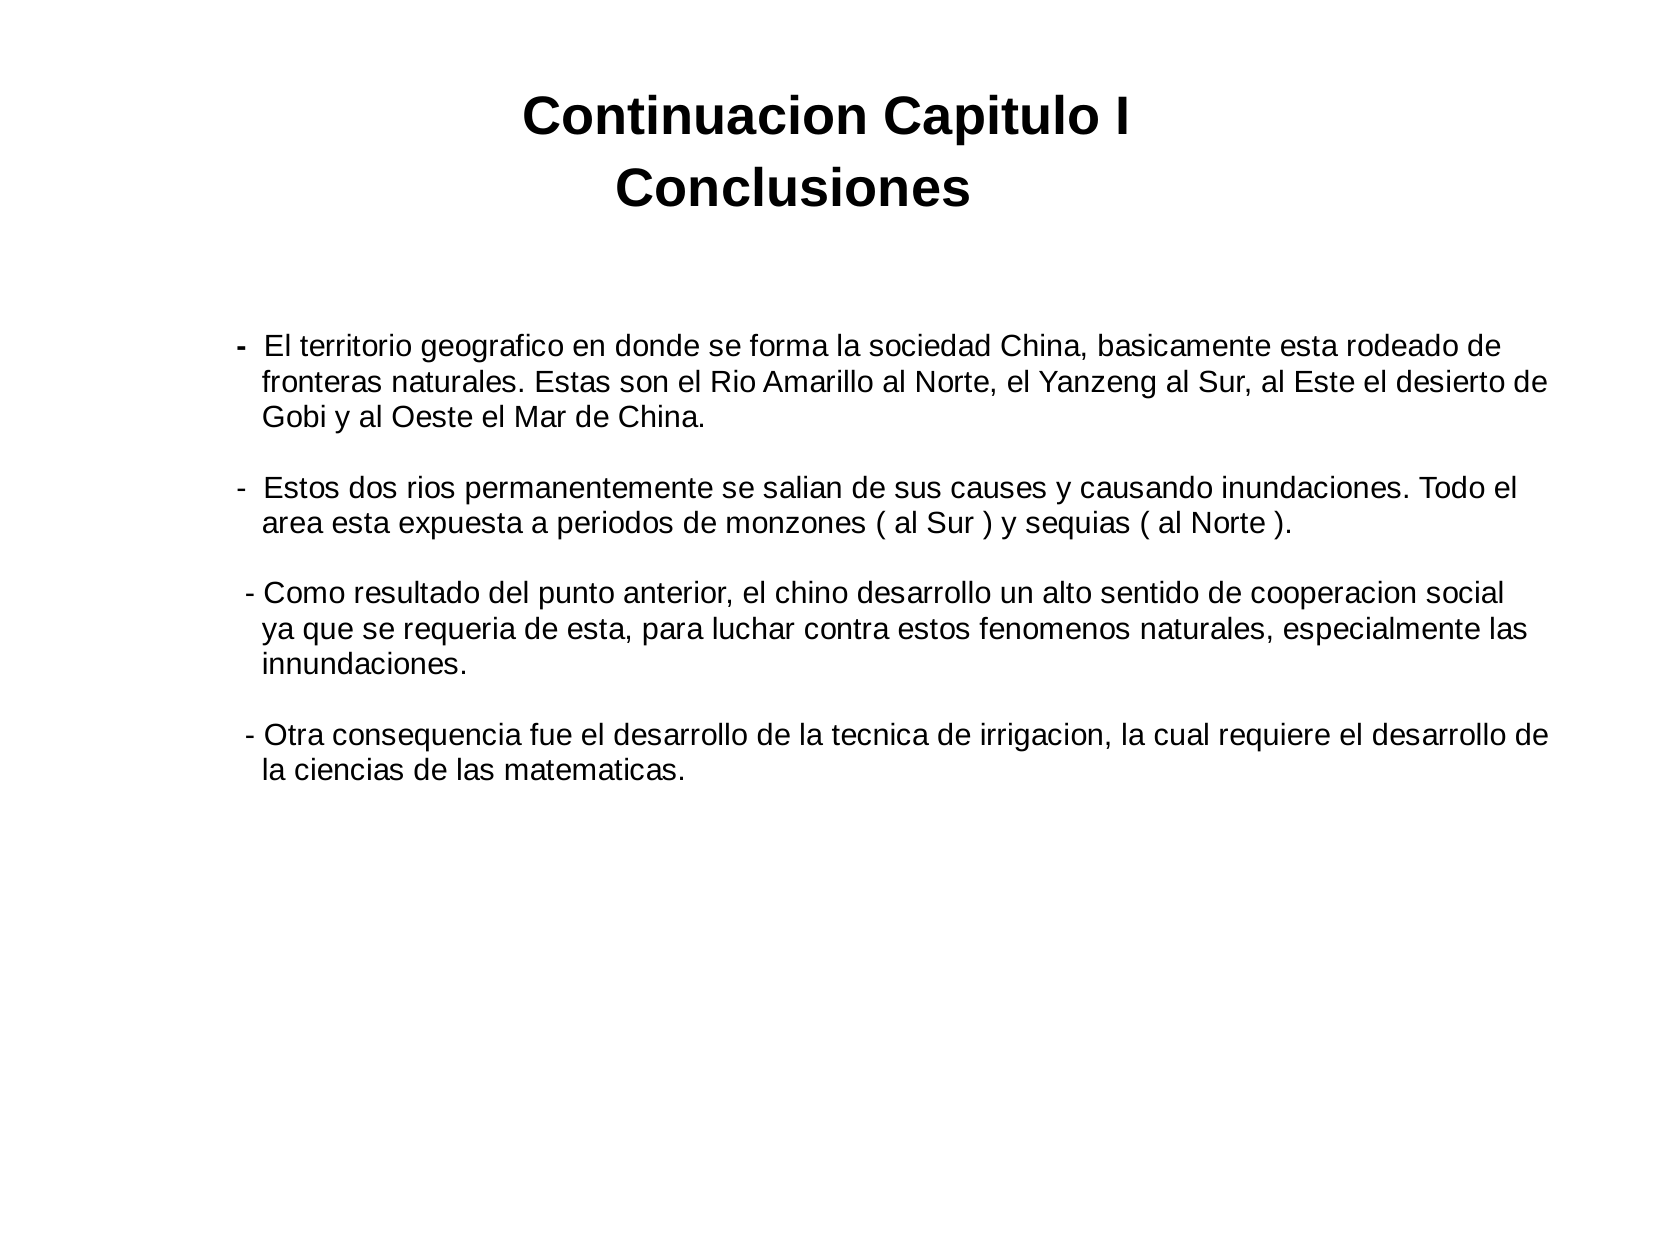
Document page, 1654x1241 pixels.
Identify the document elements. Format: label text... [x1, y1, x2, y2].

chart [82, 290, 1570, 1109]
title Continuacion Capitulo I Conclusiones [82, 56, 1571, 250]
